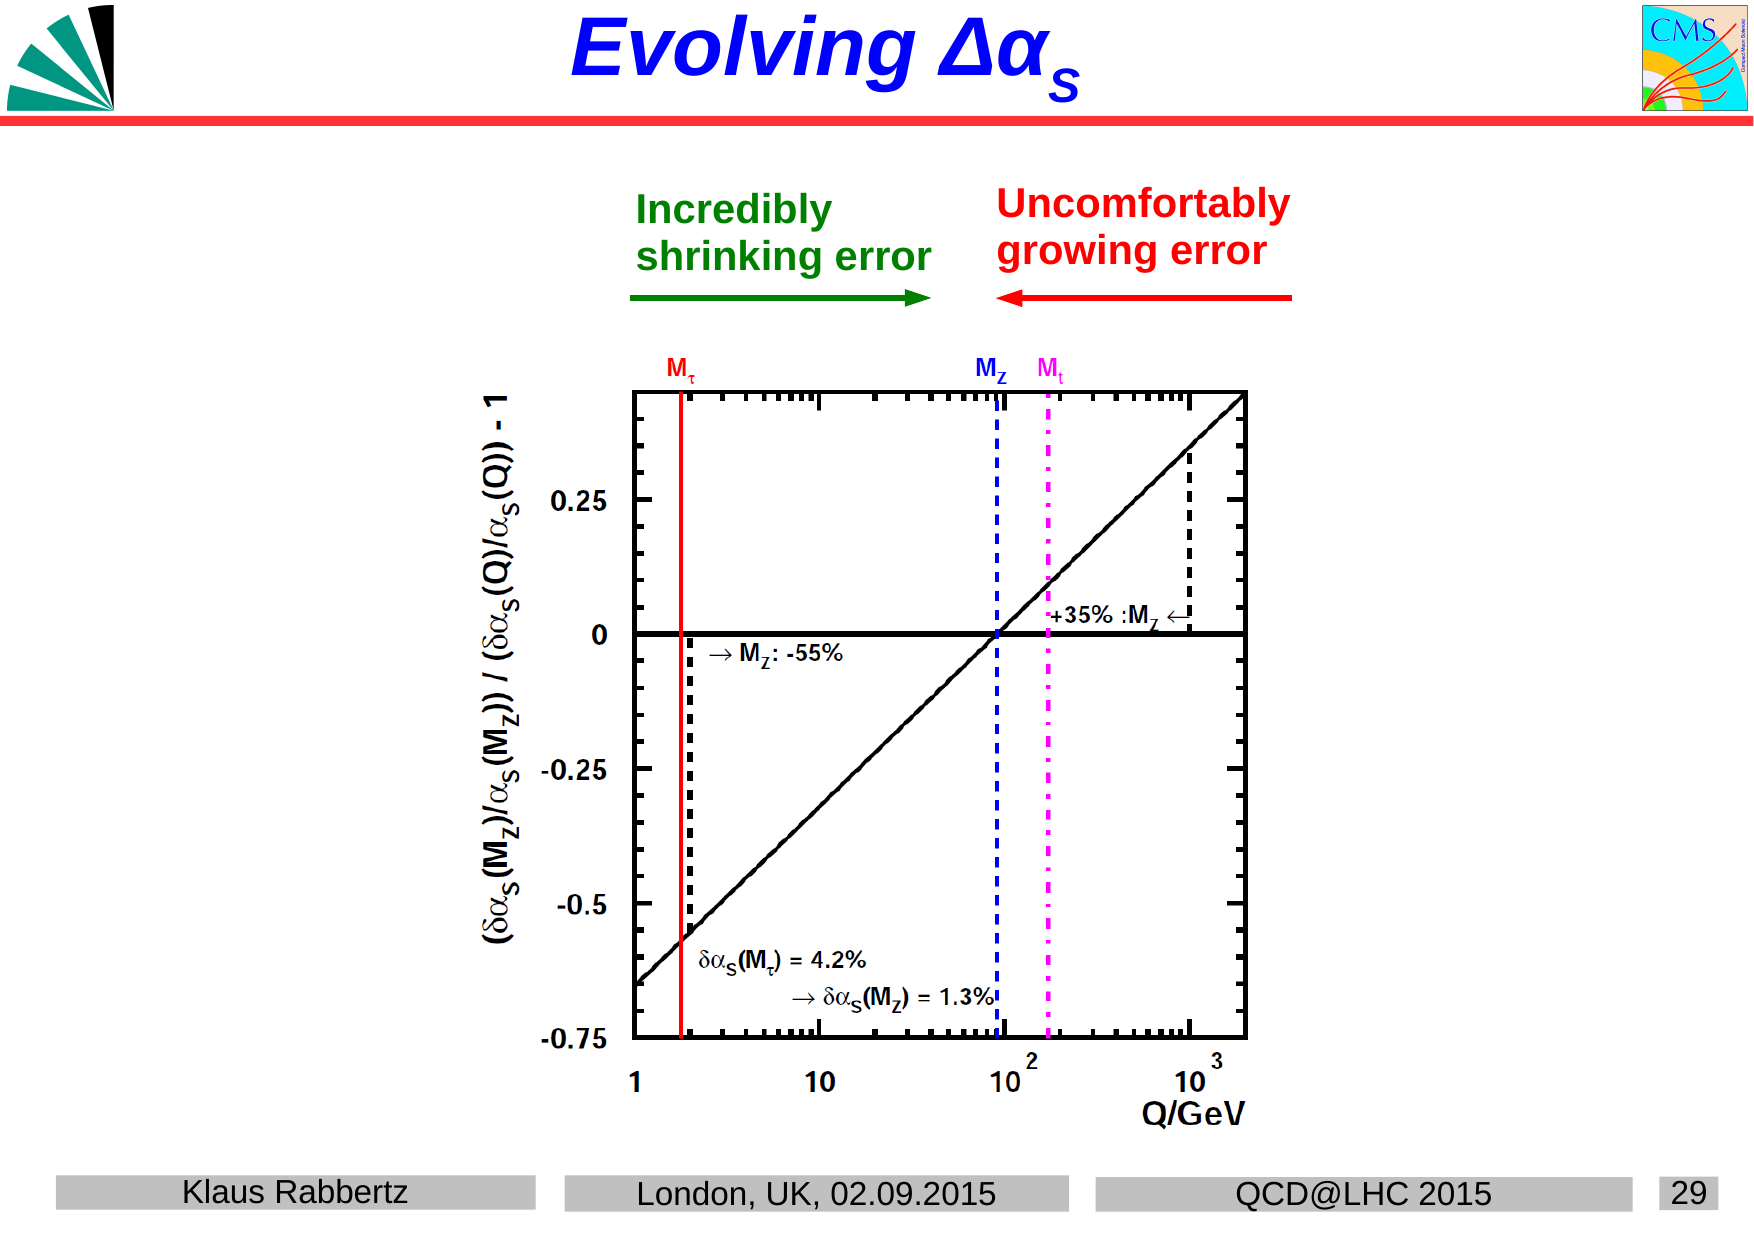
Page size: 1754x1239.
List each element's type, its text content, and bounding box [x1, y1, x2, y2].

picture [473, 353, 1260, 1134]
text_box Incredibly shrinking error [623, 180, 945, 287]
text_box Uncomfortably growing error [984, 174, 1303, 296]
picture [1642, 5, 1748, 111]
title Evolving ΔαS [129, 0, 1545, 114]
picture [7, 5, 114, 112]
